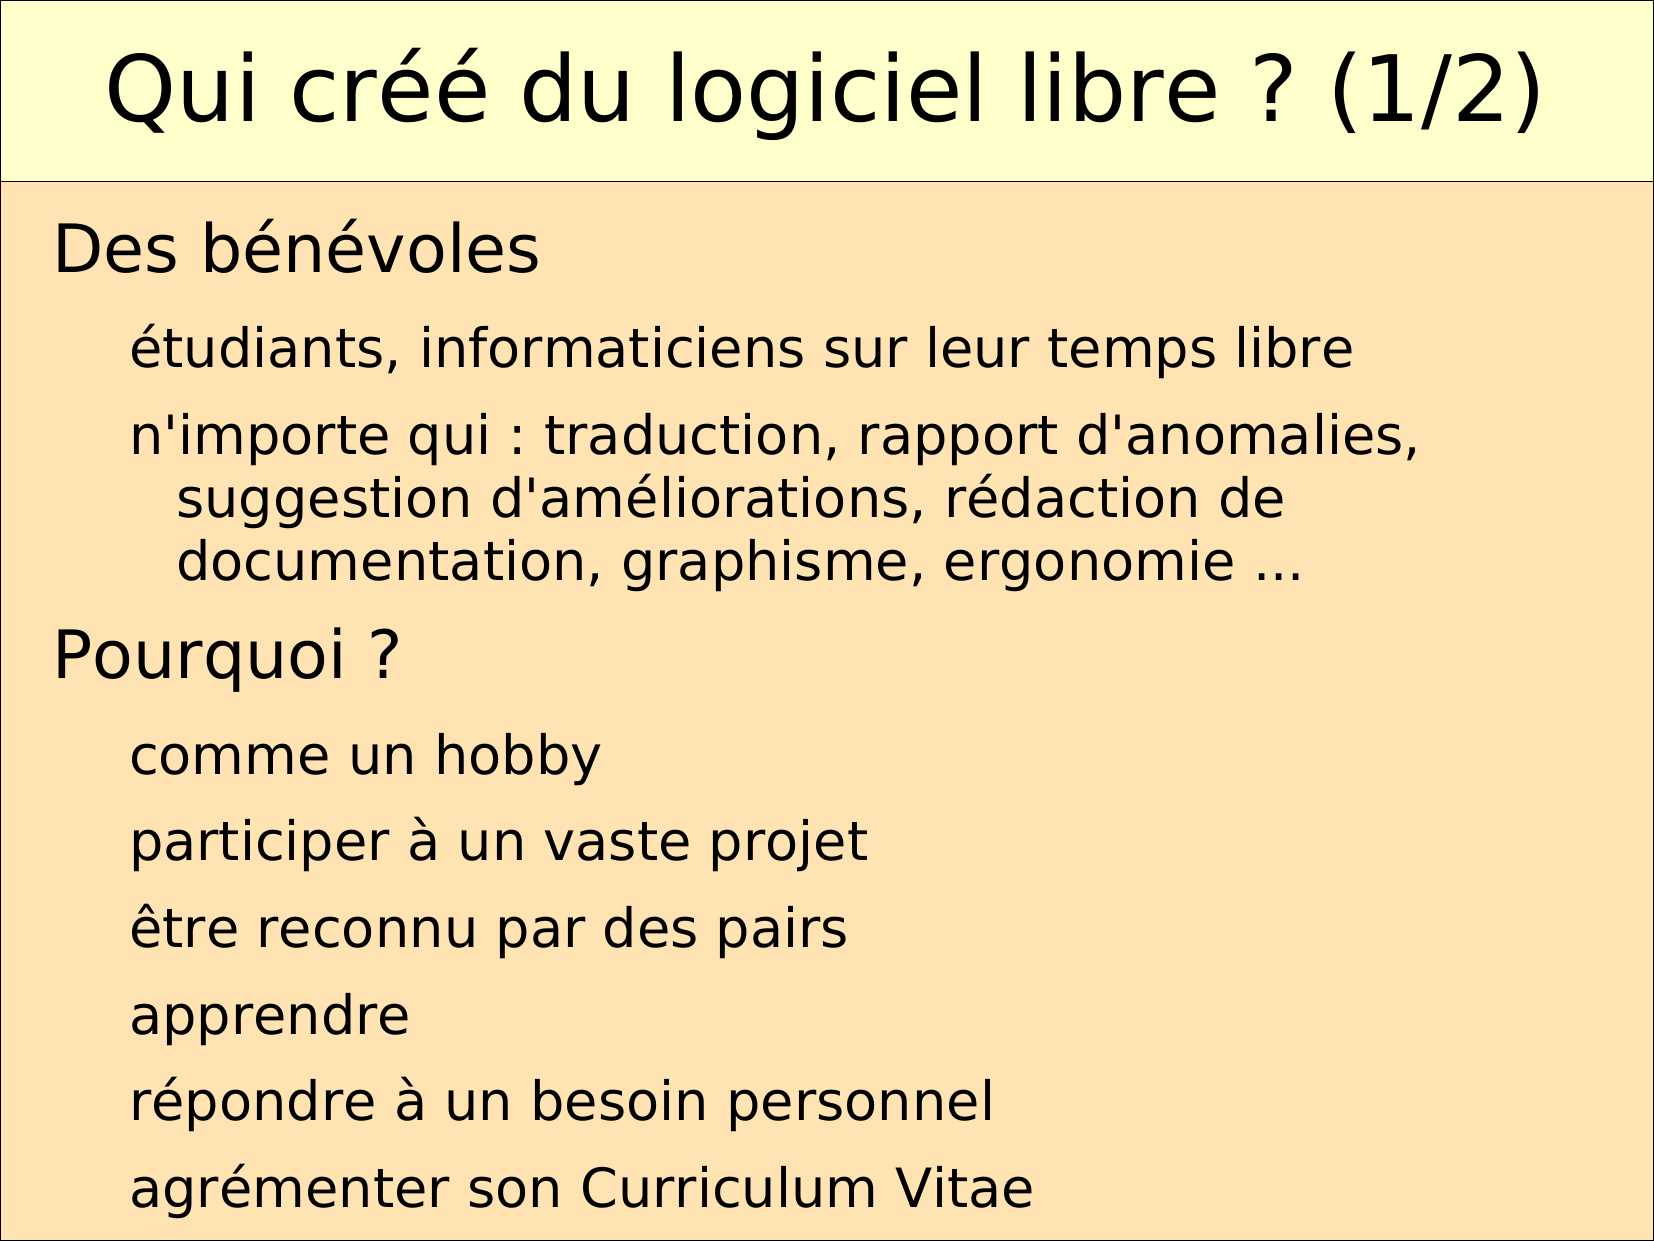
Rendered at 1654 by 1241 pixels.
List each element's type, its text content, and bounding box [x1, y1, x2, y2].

list Des bénévoles étudiants, informaticiens sur leur temps libre n'importe qui : traduction, rapport d'anomalies, suggestion d'améliorations, rédaction de documentation, graphisme, ergonomie ... Pourquoi ? comme un hobby participer à un vaste projet être reconnu par des pairs apprendre répondre à un besoin personnel agrémenter son Curriculum Vitae [34, 210, 1623, 1221]
title Qui créé du logiciel libre ? (1/2) [0, 0, 1654, 181]
